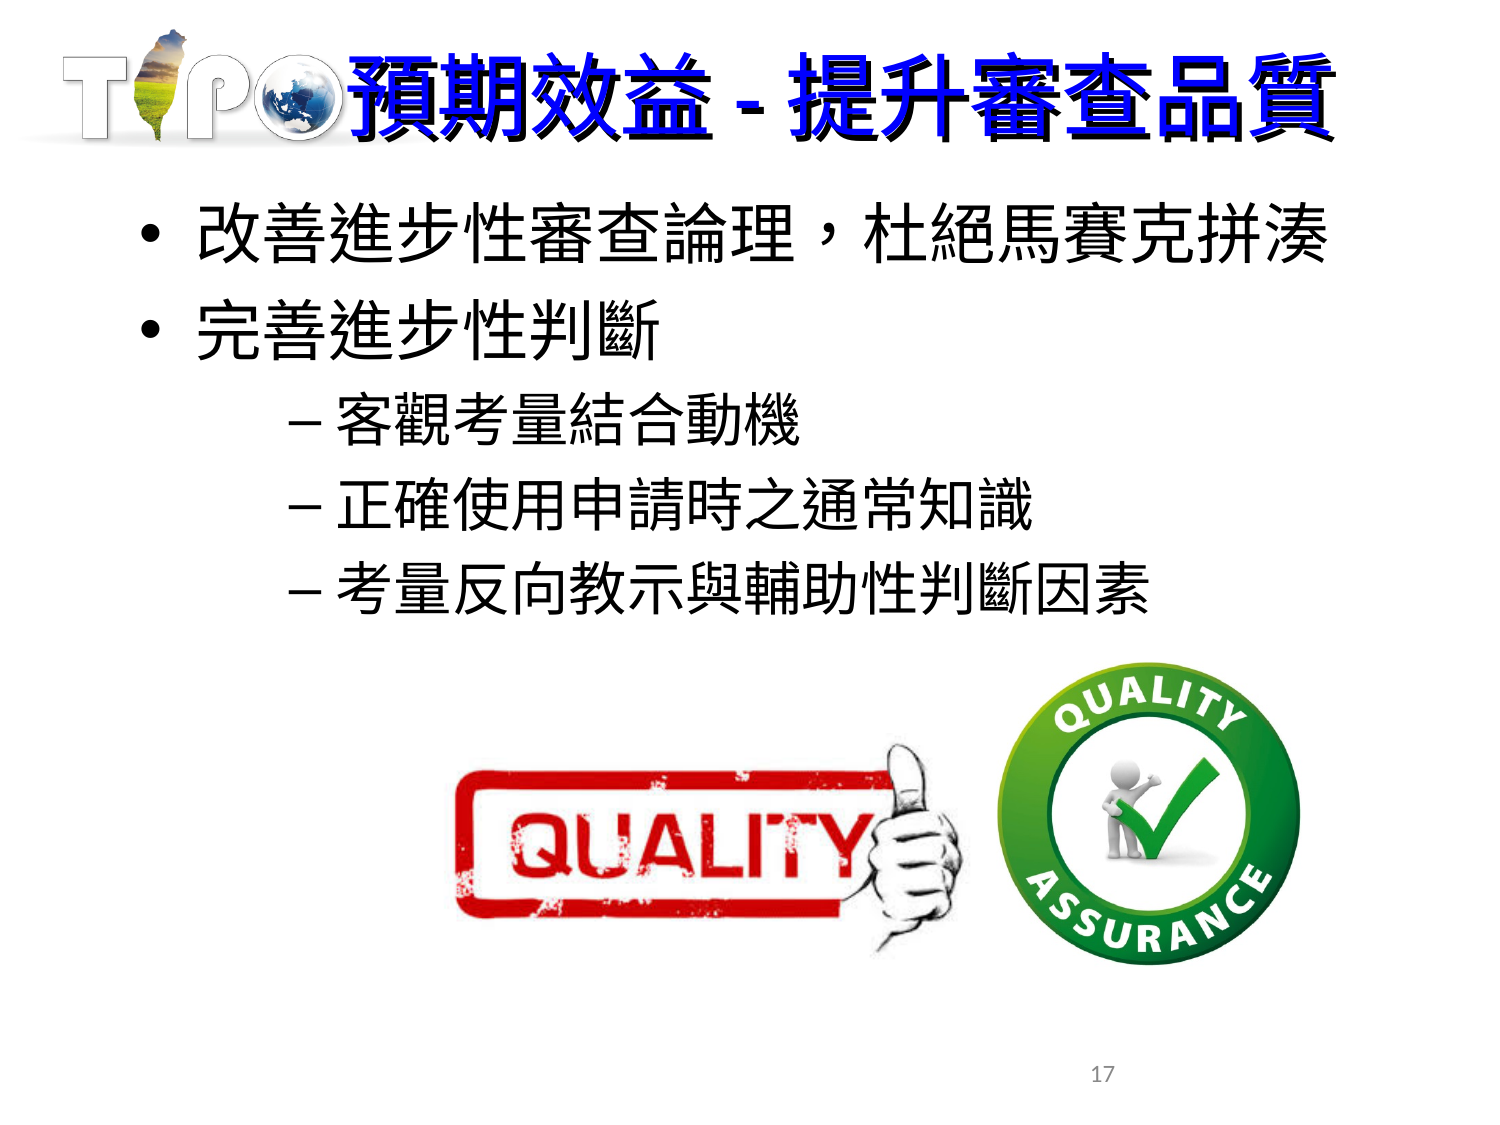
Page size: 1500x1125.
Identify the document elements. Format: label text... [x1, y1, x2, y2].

text_box 17 [1074, 1042, 1426, 1103]
text_box 預期效益-提升審查品質 [64, 30, 1451, 188]
picture [432, 639, 1323, 988]
text_box 改善進步性審查論理，杜絕馬賽克拼湊 完善進步性判斷 客觀考量結合動機 正確使用申請時之通常知識 考量反向教示與輔助性判斷因素 [123, 184, 1388, 927]
